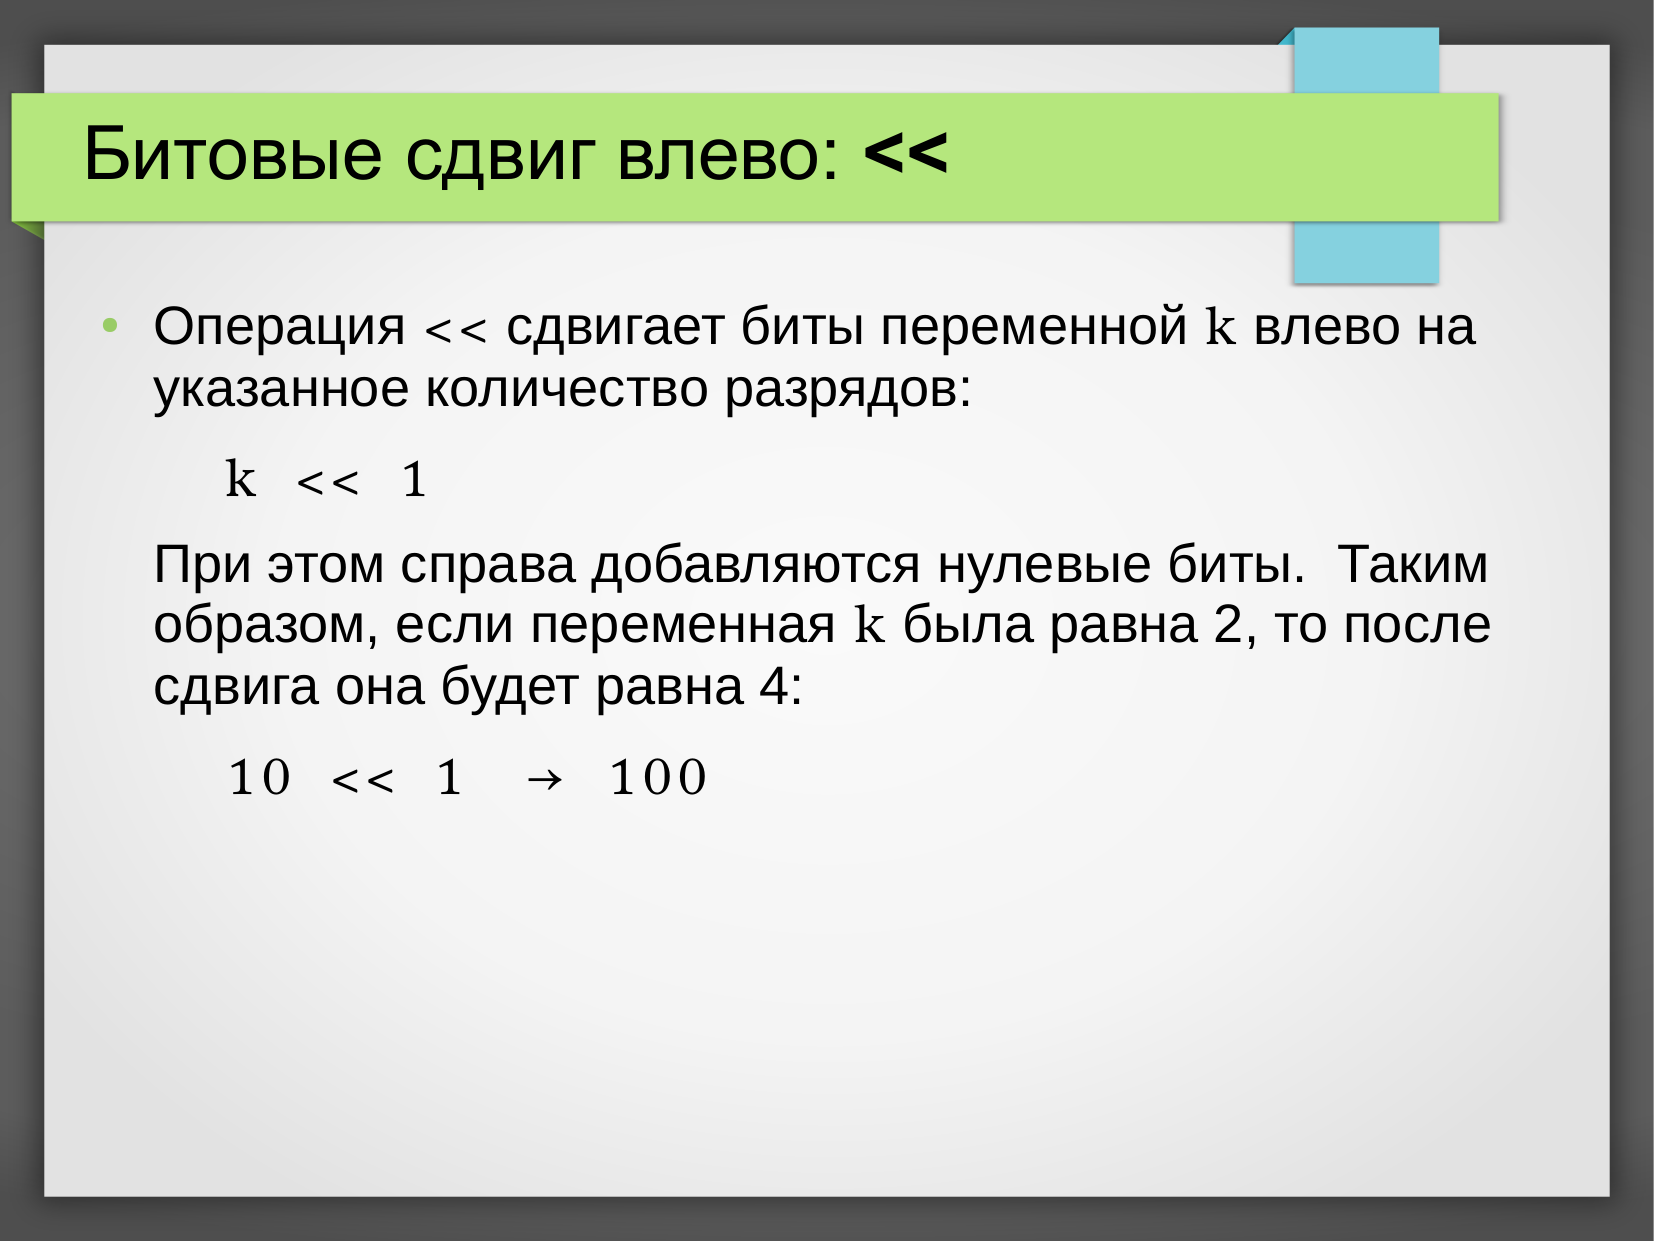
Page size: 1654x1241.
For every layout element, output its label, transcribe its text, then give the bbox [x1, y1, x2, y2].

list Операция << сдвигает биты переменной k влево на указанное количество разрядов: k << 1 При этом справа добавляются нулевые биты. Таким образом, если переменная k была равна 2, то после сдвига она будет равна 4: 10 << 1 → 100 [82, 295, 1571, 1015]
picture [0, 0, 1654, 1241]
title Битовые сдвиг влево: << [82, 94, 1264, 213]
